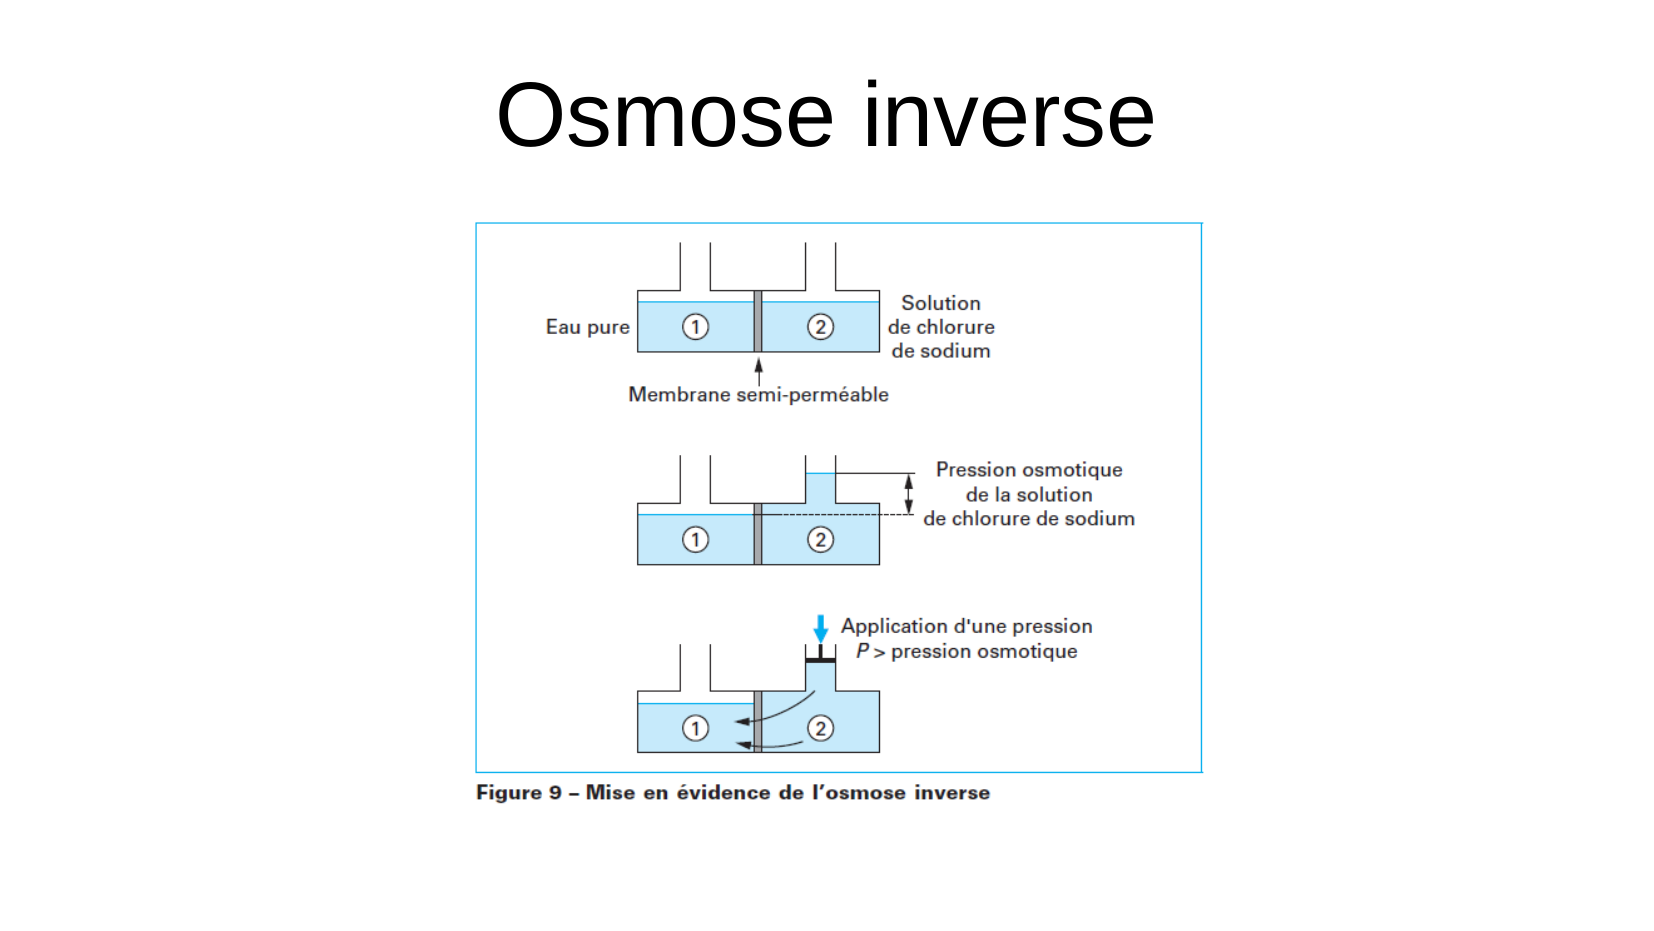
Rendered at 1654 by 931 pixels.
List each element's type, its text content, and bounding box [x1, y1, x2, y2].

title Osmose inverse [82, 37, 1571, 193]
picture [443, 195, 1221, 827]
